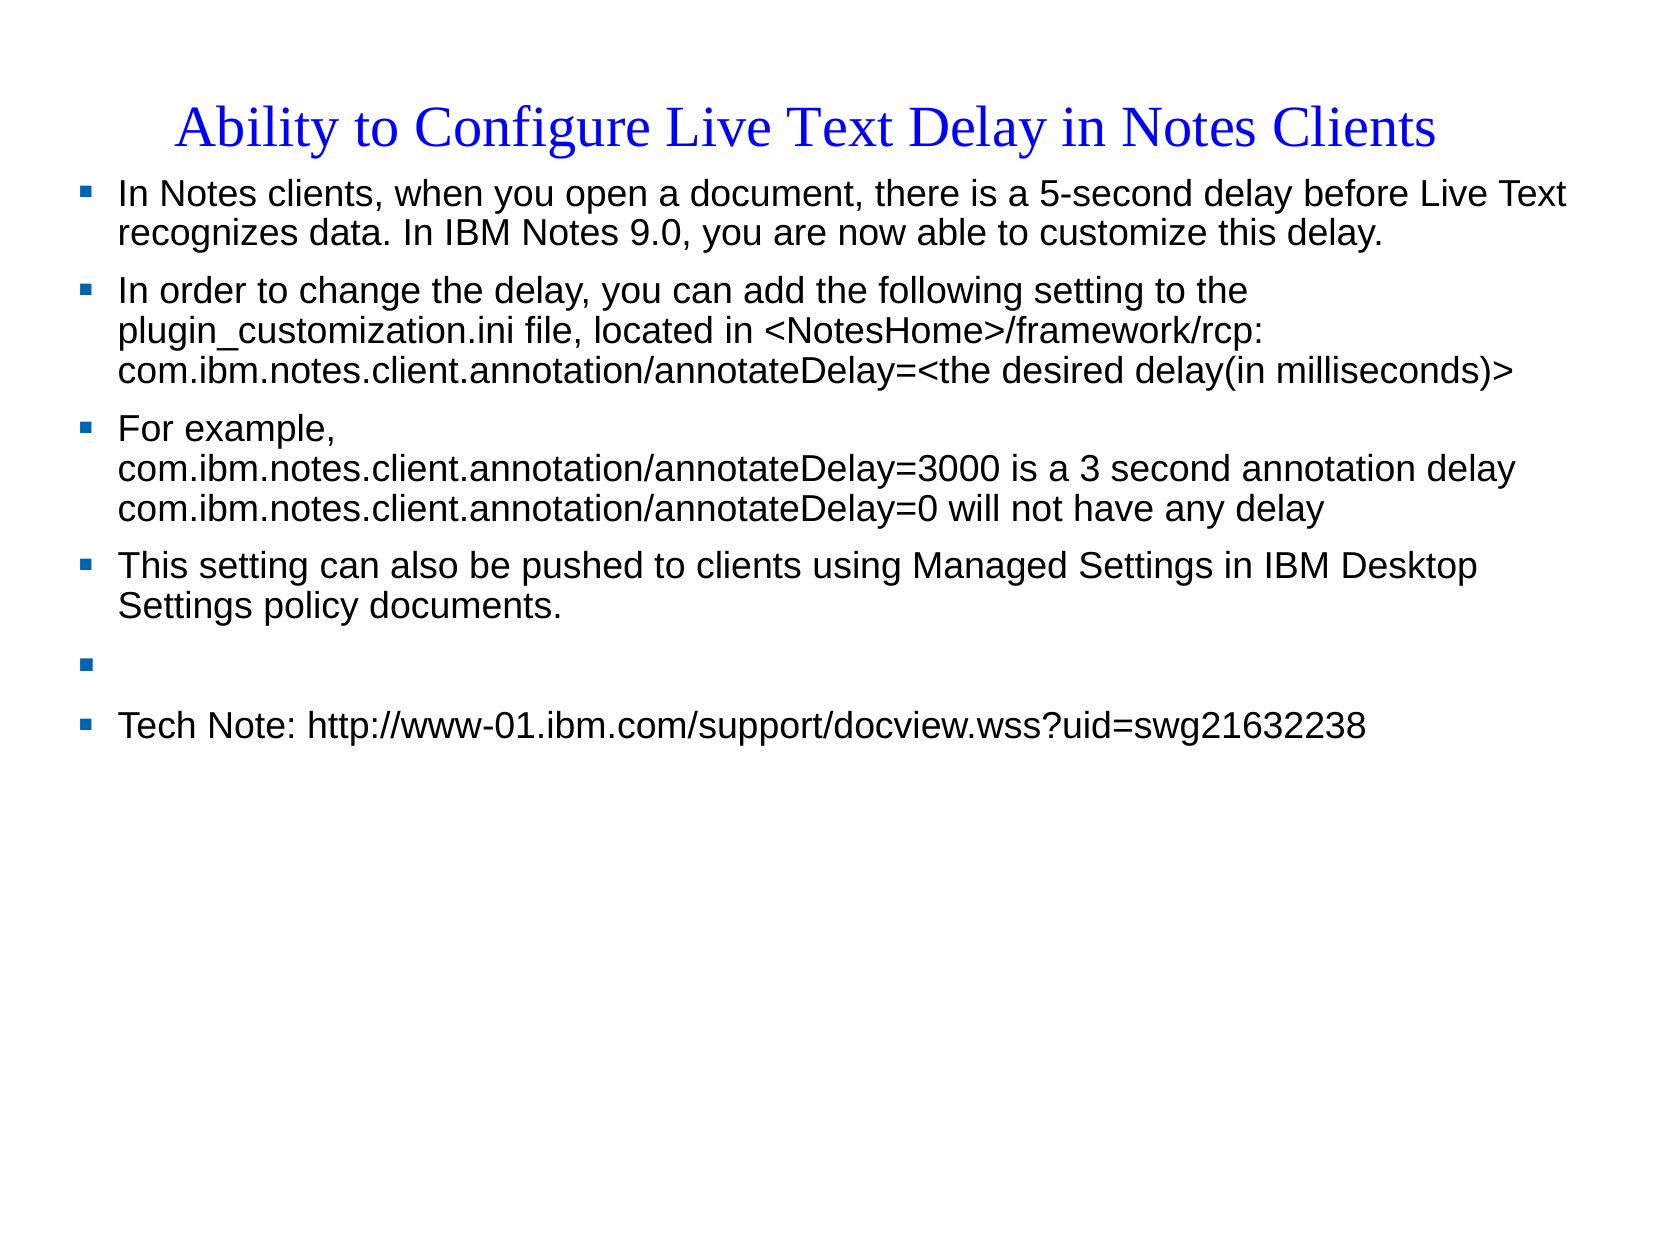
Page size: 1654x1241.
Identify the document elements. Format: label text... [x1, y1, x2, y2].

title Ability to Configure Live Text Delay in Notes Clients [75, 37, 1538, 210]
list In Notes clients, when you open a document, there is a 5-second delay before Live Text recognizes data. In IBM Notes 9.0, you are now able to customize this delay. In order to change the delay, you can add the following setting to the plugin_customization.ini file, located in <NotesHome>/framework/rcp: com.ibm.notes.client.annotation/annotateDelay=<the desired delay(in milliseconds)> For example, com.ibm.notes.client.annotation/annotateDelay=3000 is a 3 second annotation delay com.ibm.notes.client.annotation/annotateDelay=0 will not have any delay This setting can also be pushed to clients using Managed Settings in IBM Desktop Settings policy documents. Tech Note: http://www-01.ibm.com/support/docview.wss?uid=swg21632238 [62, 174, 1613, 993]
